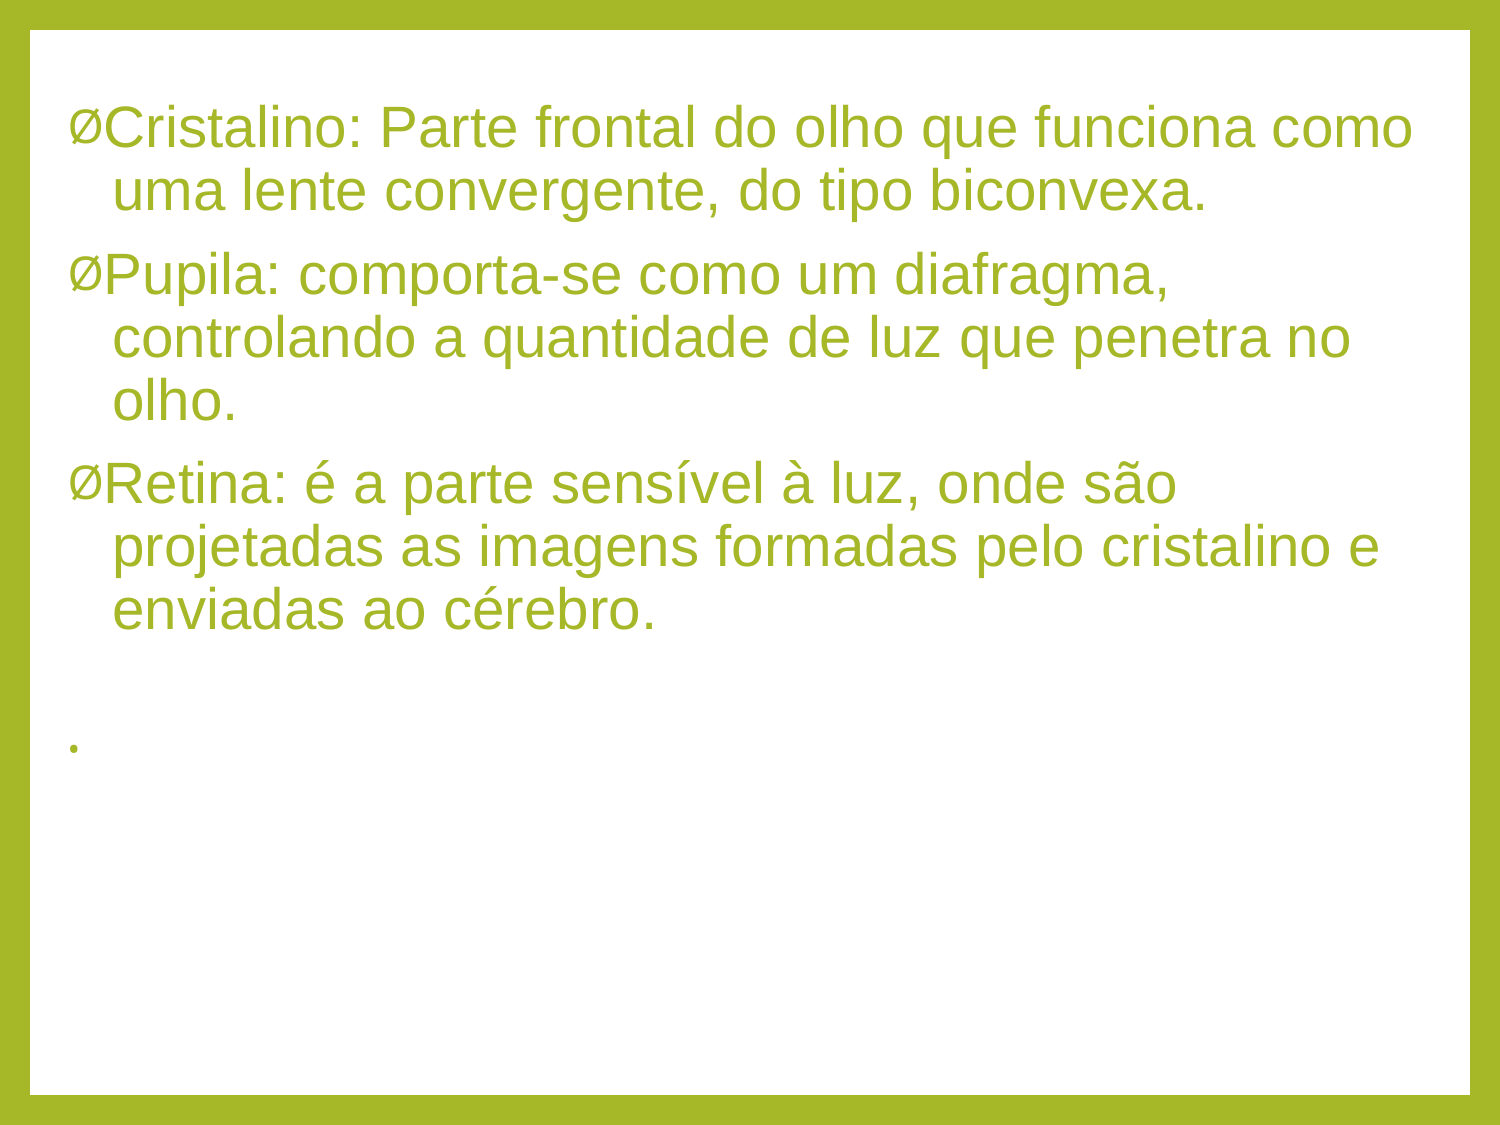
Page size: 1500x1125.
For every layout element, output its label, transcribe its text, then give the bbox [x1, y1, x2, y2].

list Cristalino: Parte frontal do olho que funciona como uma lente convergente, do tipo biconvexa. Pupila: comporta-se como um diafragma, controlando a quantidade de luz que penetra no olho. Retina: é a parte sensível à luz, onde são projetadas as imagens formadas pelo cristalino e enviadas ao cérebro. [41, 90, 1459, 1035]
